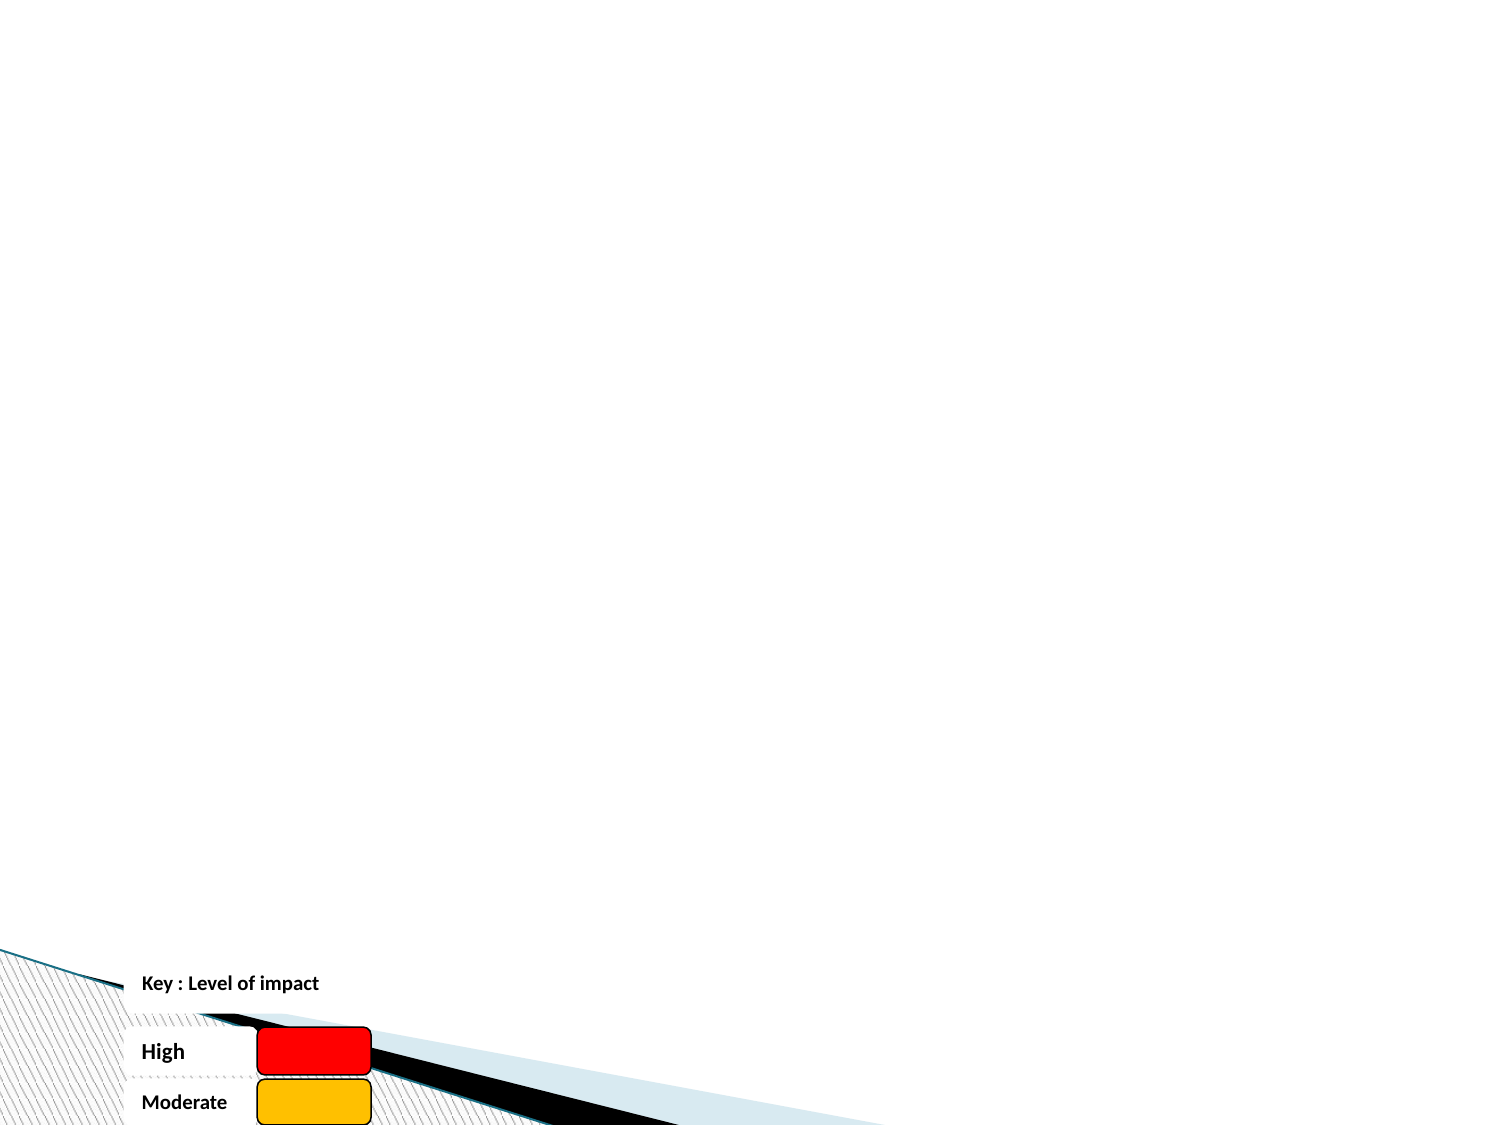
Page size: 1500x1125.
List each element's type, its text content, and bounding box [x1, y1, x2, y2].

text_box Moderate [124, 1079, 257, 1125]
picture [0, 394, 1438, 1125]
text_box [257, 1079, 372, 1125]
text_box [257, 1027, 372, 1075]
text_box High [124, 1027, 257, 1075]
text_box Key : Level of impact [124, 959, 372, 1013]
